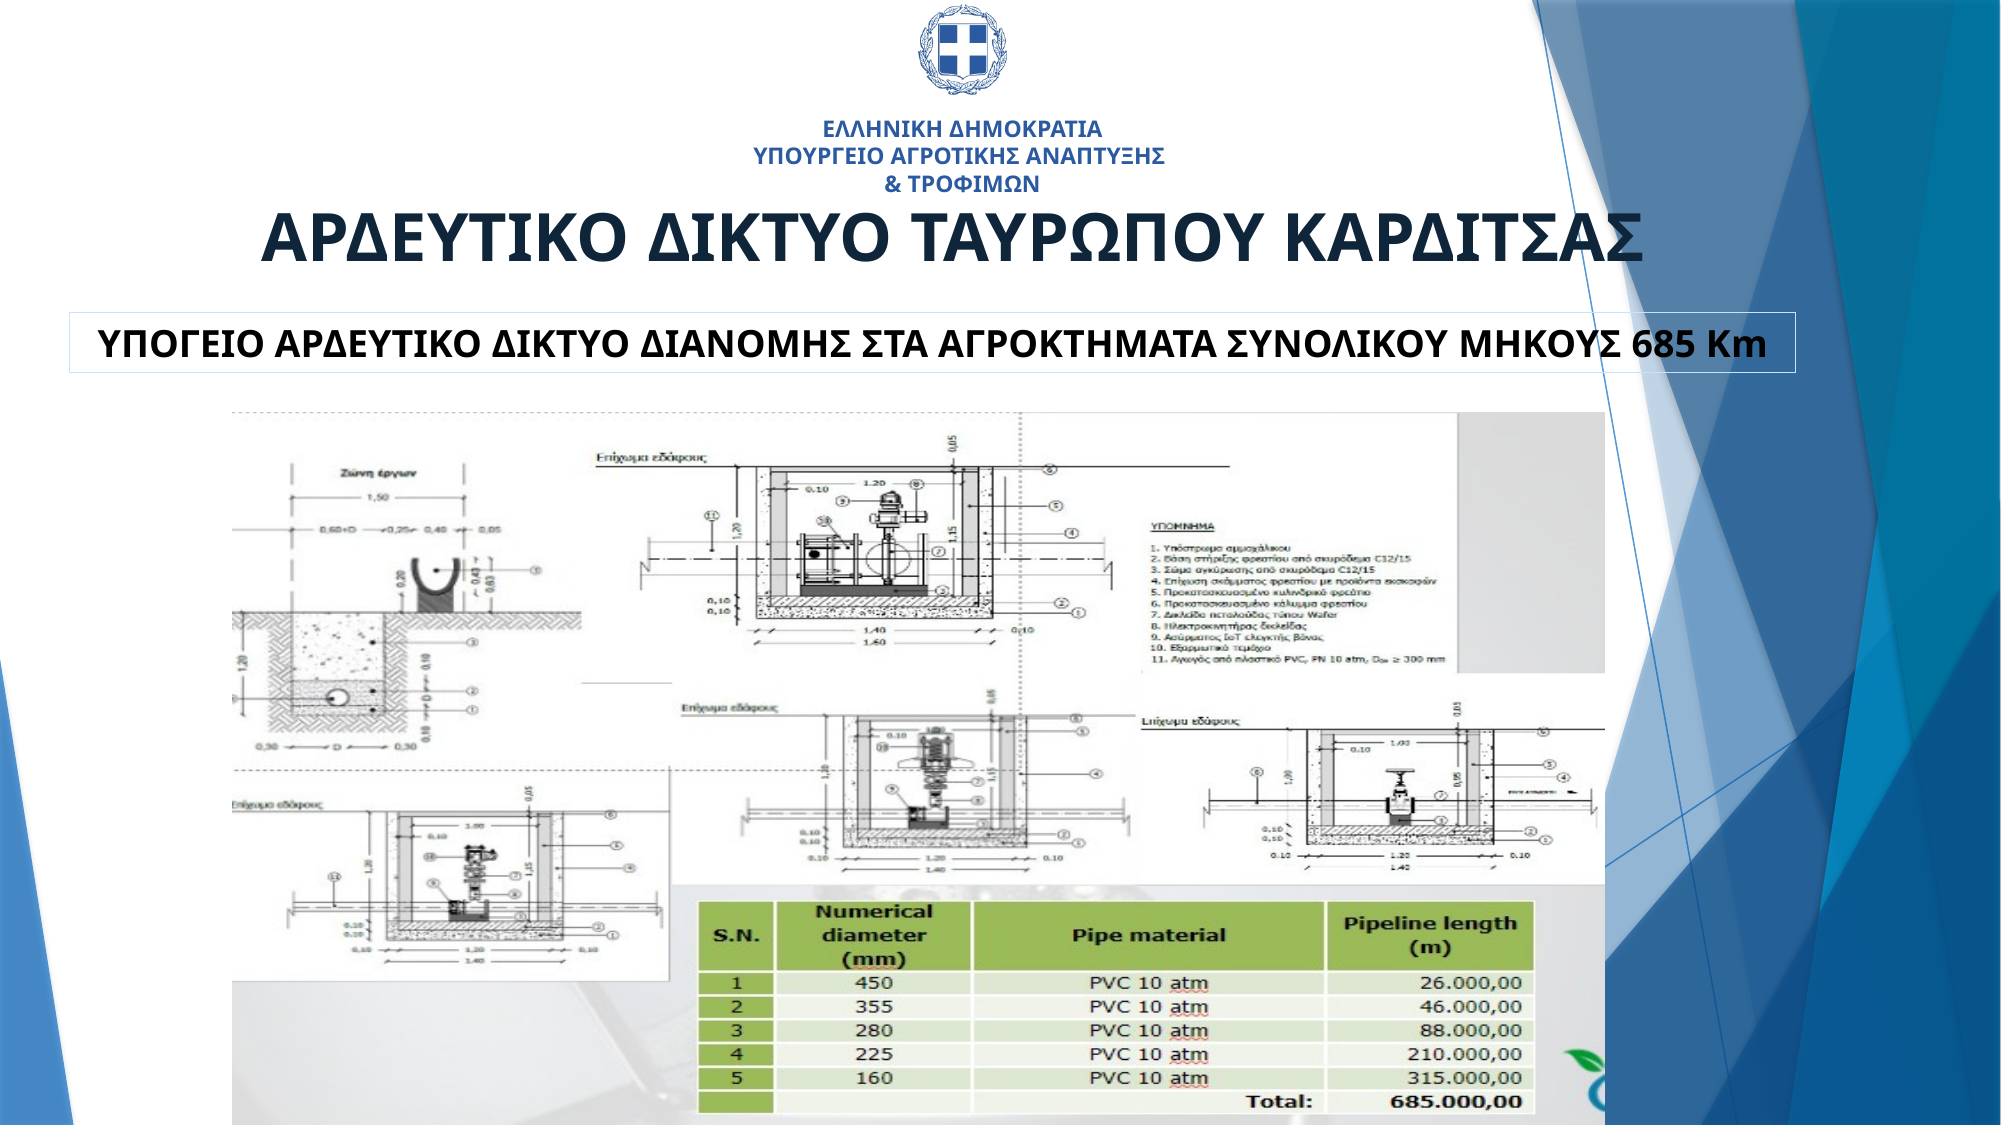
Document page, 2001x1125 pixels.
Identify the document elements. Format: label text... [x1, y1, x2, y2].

text_box ΥΠΟΓΕΙΟ ΑΡΔΕΥΤΙΚΟ ΔΙΚΤΥΟ ΔΙΑΝΟΜΗΣ ΣΤΑ ΑΓΡΟΚΤΗΜΑΤΑ ΣΥΝΟΛΙΚΟΥ ΜΗΚΟΥΣ 685 Κm [69, 312, 1796, 373]
picture [918, 4, 1007, 95]
picture [232, 412, 1605, 1125]
text_box ΕΛΛΗΝΙΚΗ ΔΗΜΟΚΡΑΤΙΑ ΥΠΟΥΡΓΕΙΟ ΑΓΡΟΤΙΚΗΣ ΑΝΑΠΤΥΞΗΣ & ΤΡΟΦΙΜΩΝ [623, 107, 1302, 186]
text_box ΑΡΔΕΥΤΙΚΟ ΔΙΚΤΥΟ ΤΑΥΡΩΠΟΥ ΚΑΡΔΙΤΣΑΣ [69, 186, 1838, 282]
